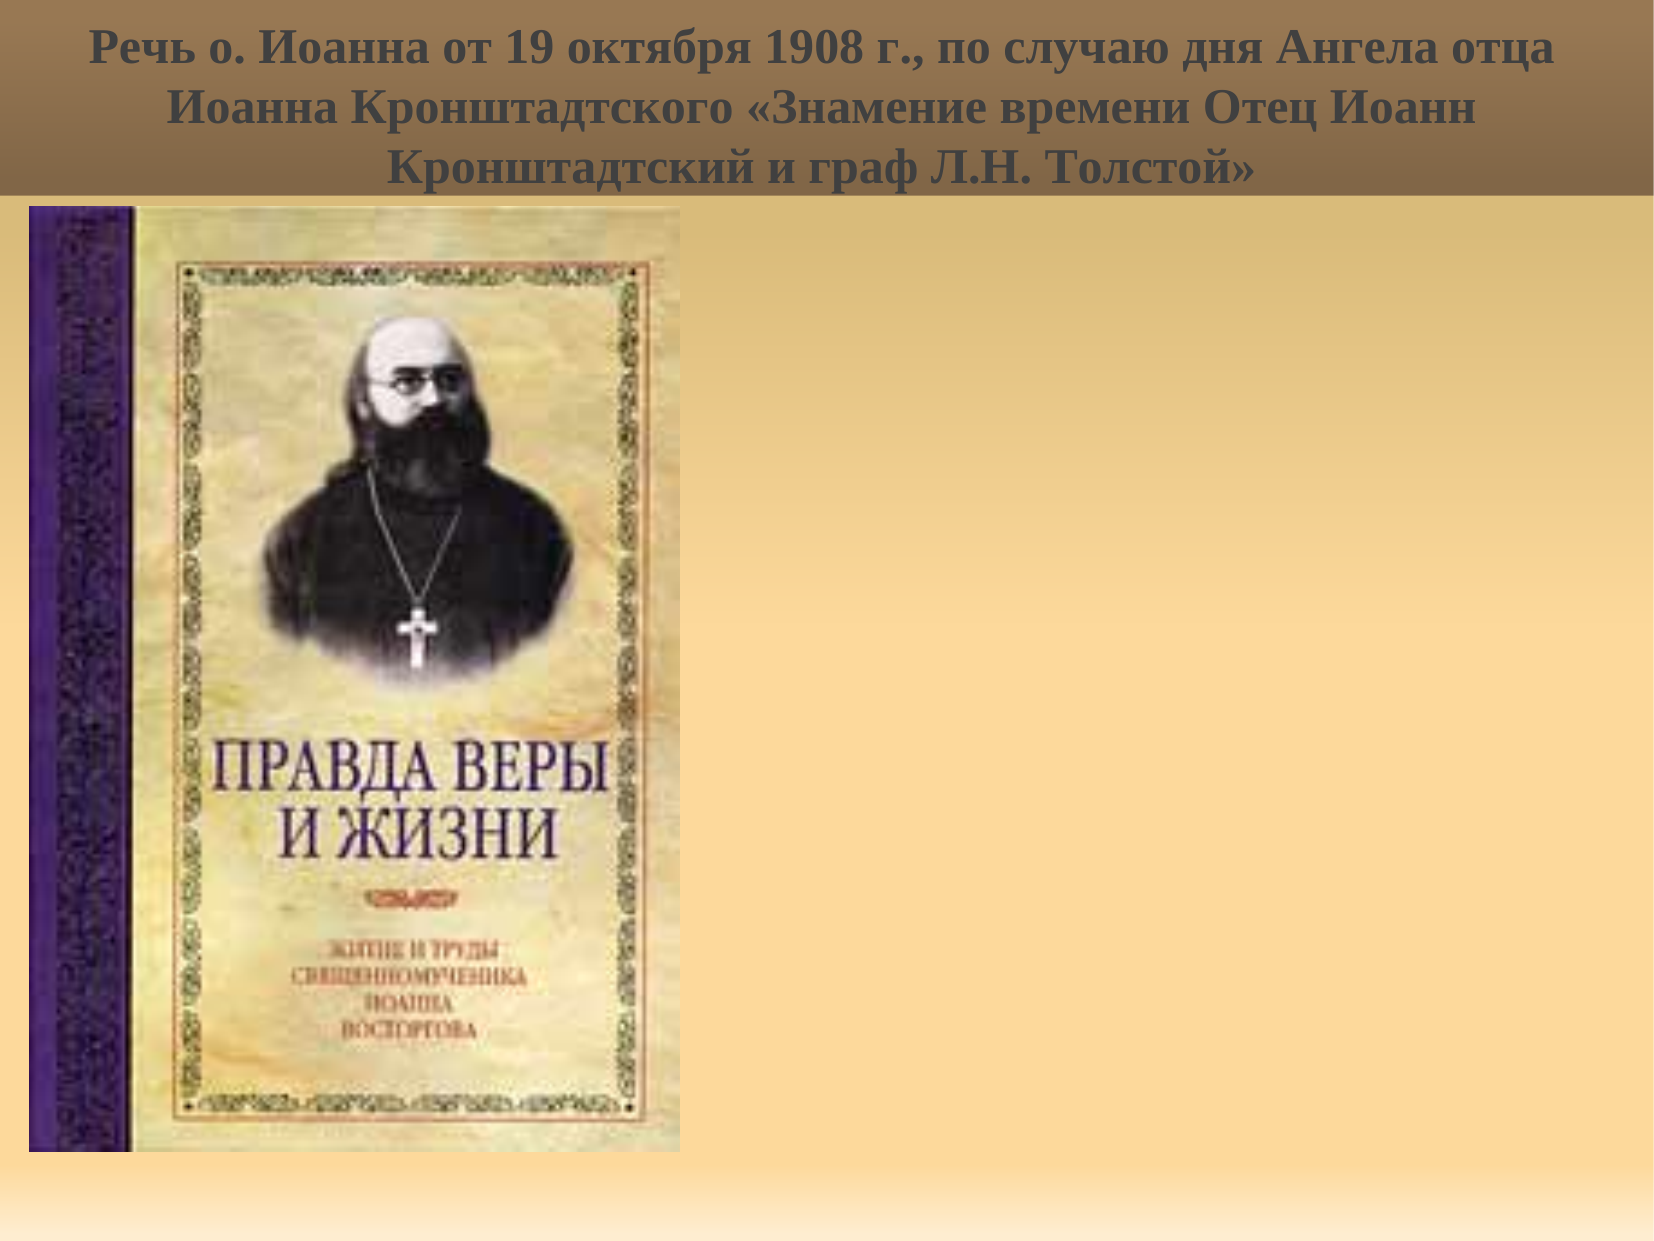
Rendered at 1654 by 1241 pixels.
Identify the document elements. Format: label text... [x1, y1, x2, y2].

title Речь о. Иоанна от 19 октября 1908 г., по случаю дня Ангела отца Иоанна Кронштадтского «Знамение времени Отец Иоанн Кронштадтский и граф Л.Н. Толстой» [76, 7, 1565, 200]
picture [29, 206, 680, 1152]
